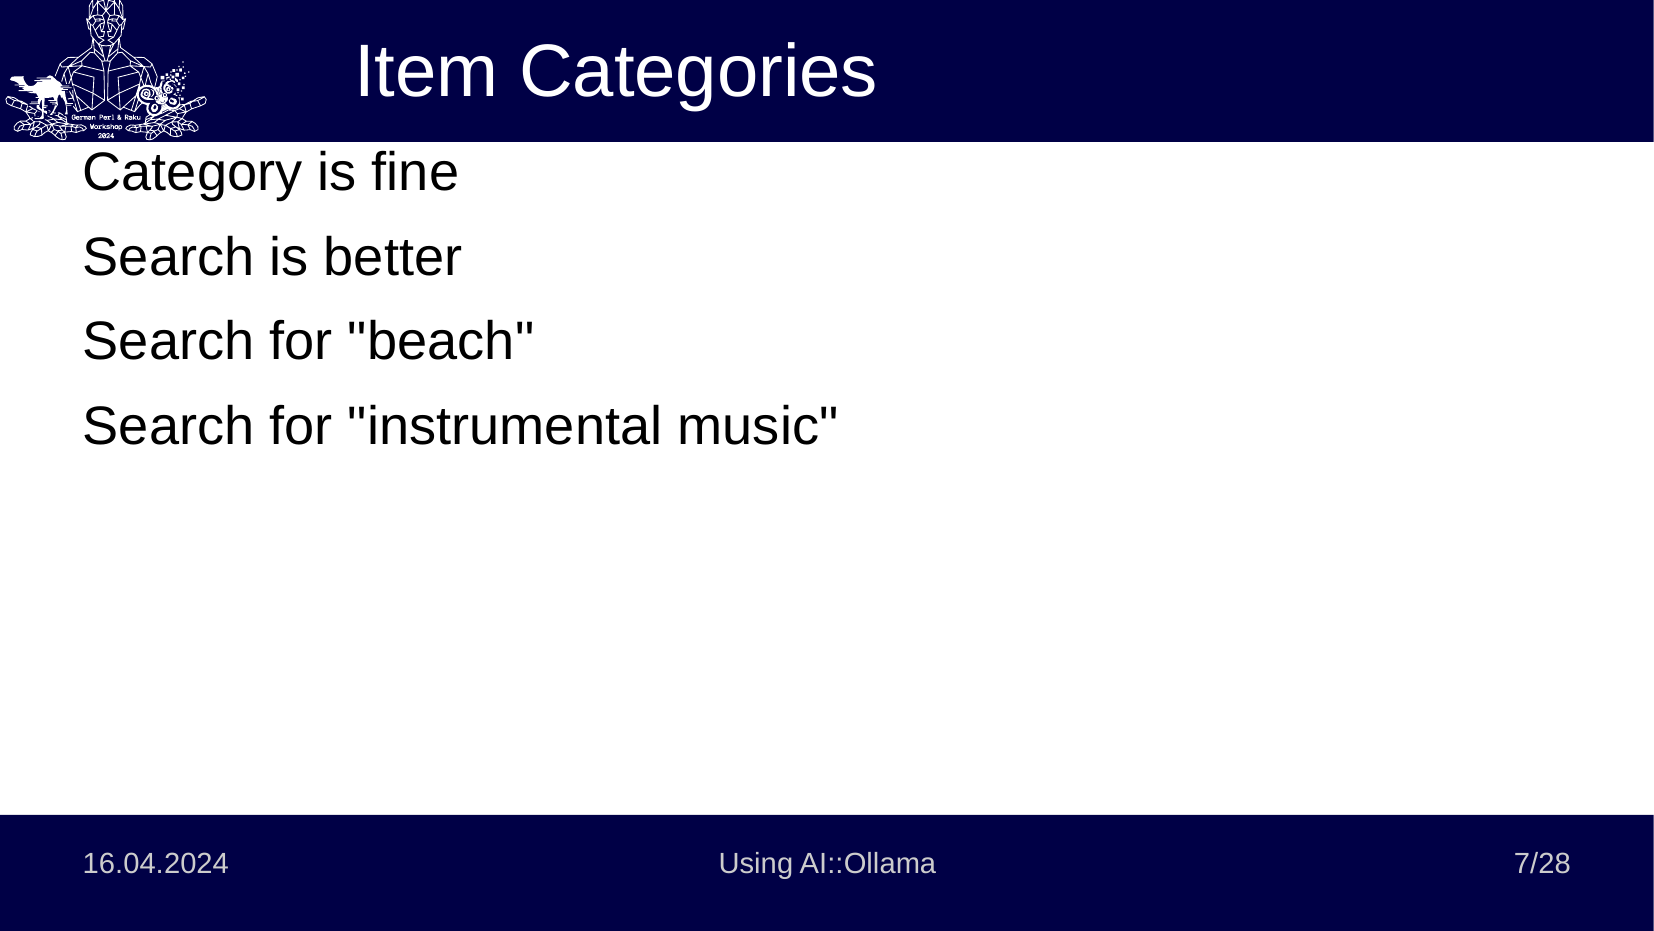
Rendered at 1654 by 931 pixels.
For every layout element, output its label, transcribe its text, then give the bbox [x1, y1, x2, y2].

title Item Categories [354, 5, 1654, 136]
list Category is fine Search is better Search for "beach" Search for "instrumental music" [82, 141, 1571, 815]
